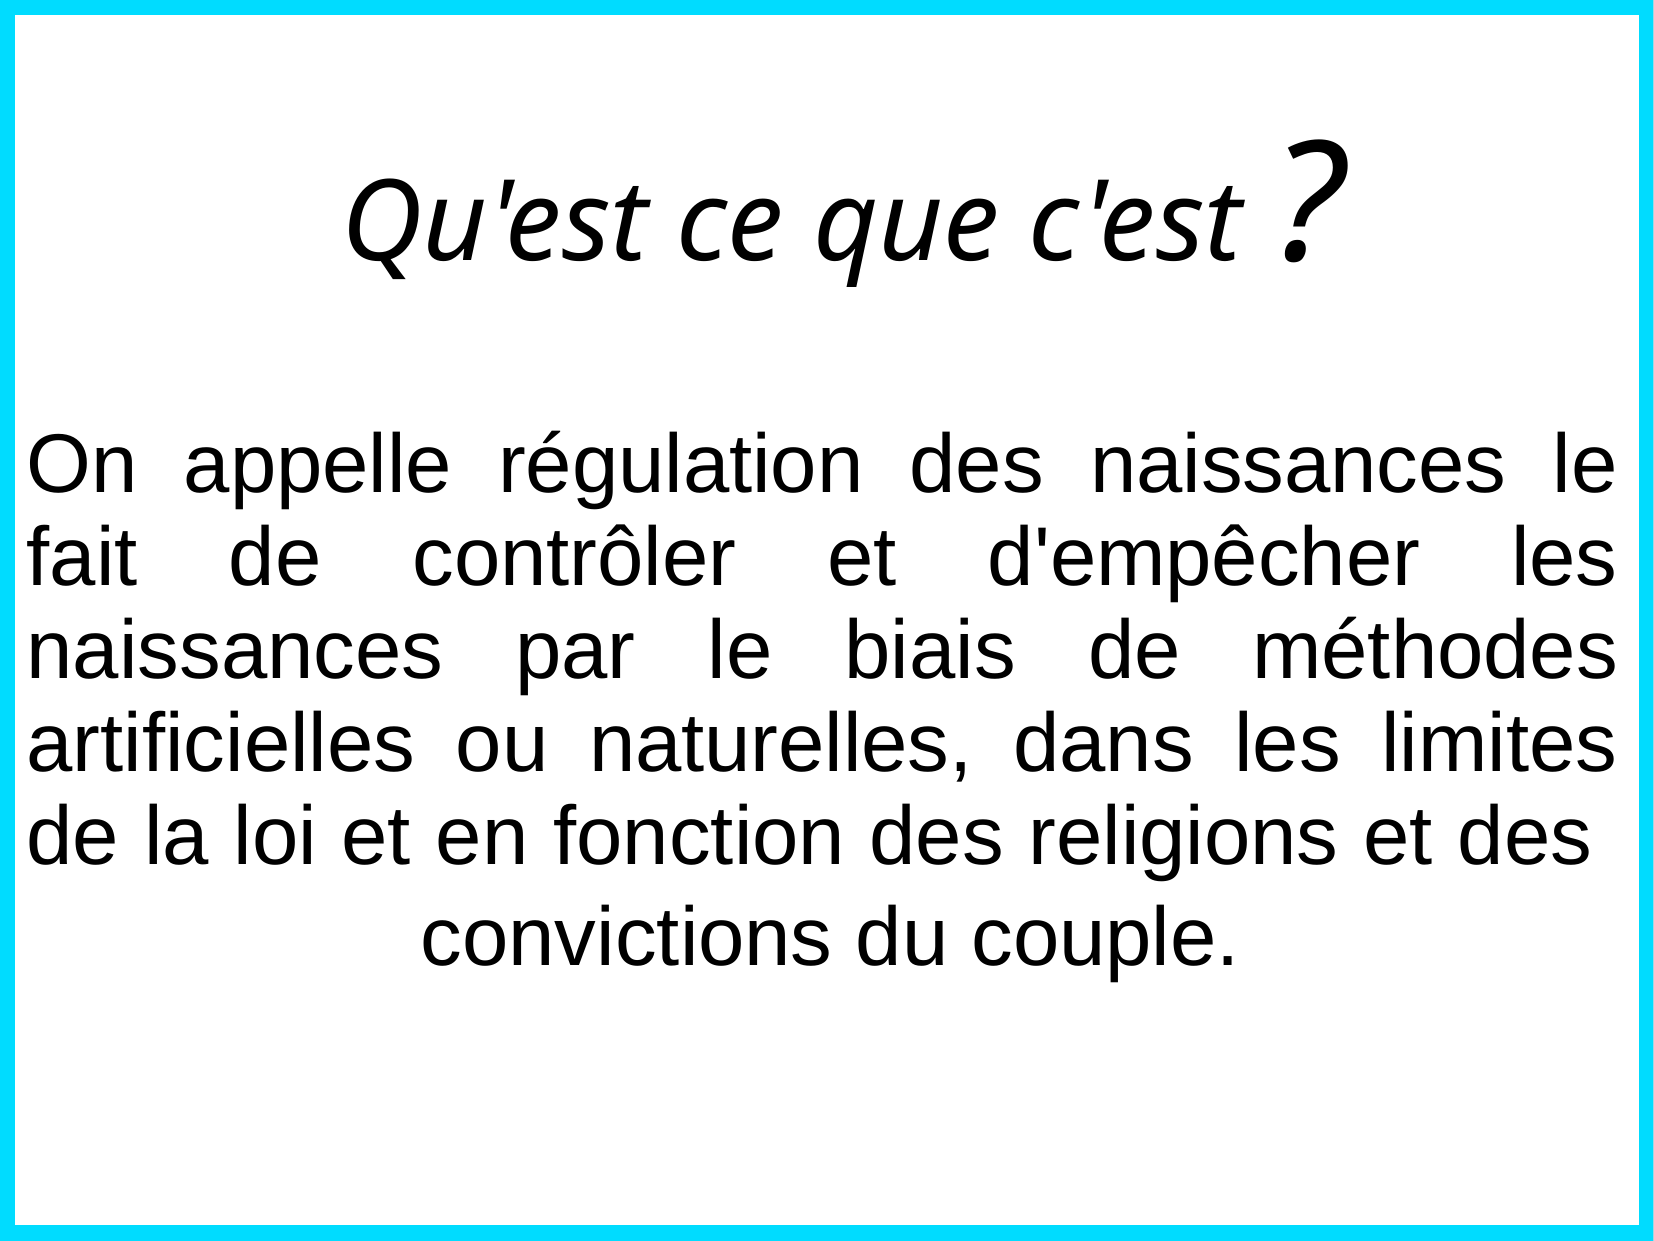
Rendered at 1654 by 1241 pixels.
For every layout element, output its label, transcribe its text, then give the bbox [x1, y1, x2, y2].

text_box On appelle régulation des naissances le fait de contrôler et d'empêcher les naissances par le biais de méthodes artificielles ou naturelles, dans les limites de la loi et en fonction des religions et des convictions du couple. [15, 295, 1639, 1225]
title Qu'est ce que c'est ? [82, 15, 1571, 295]
